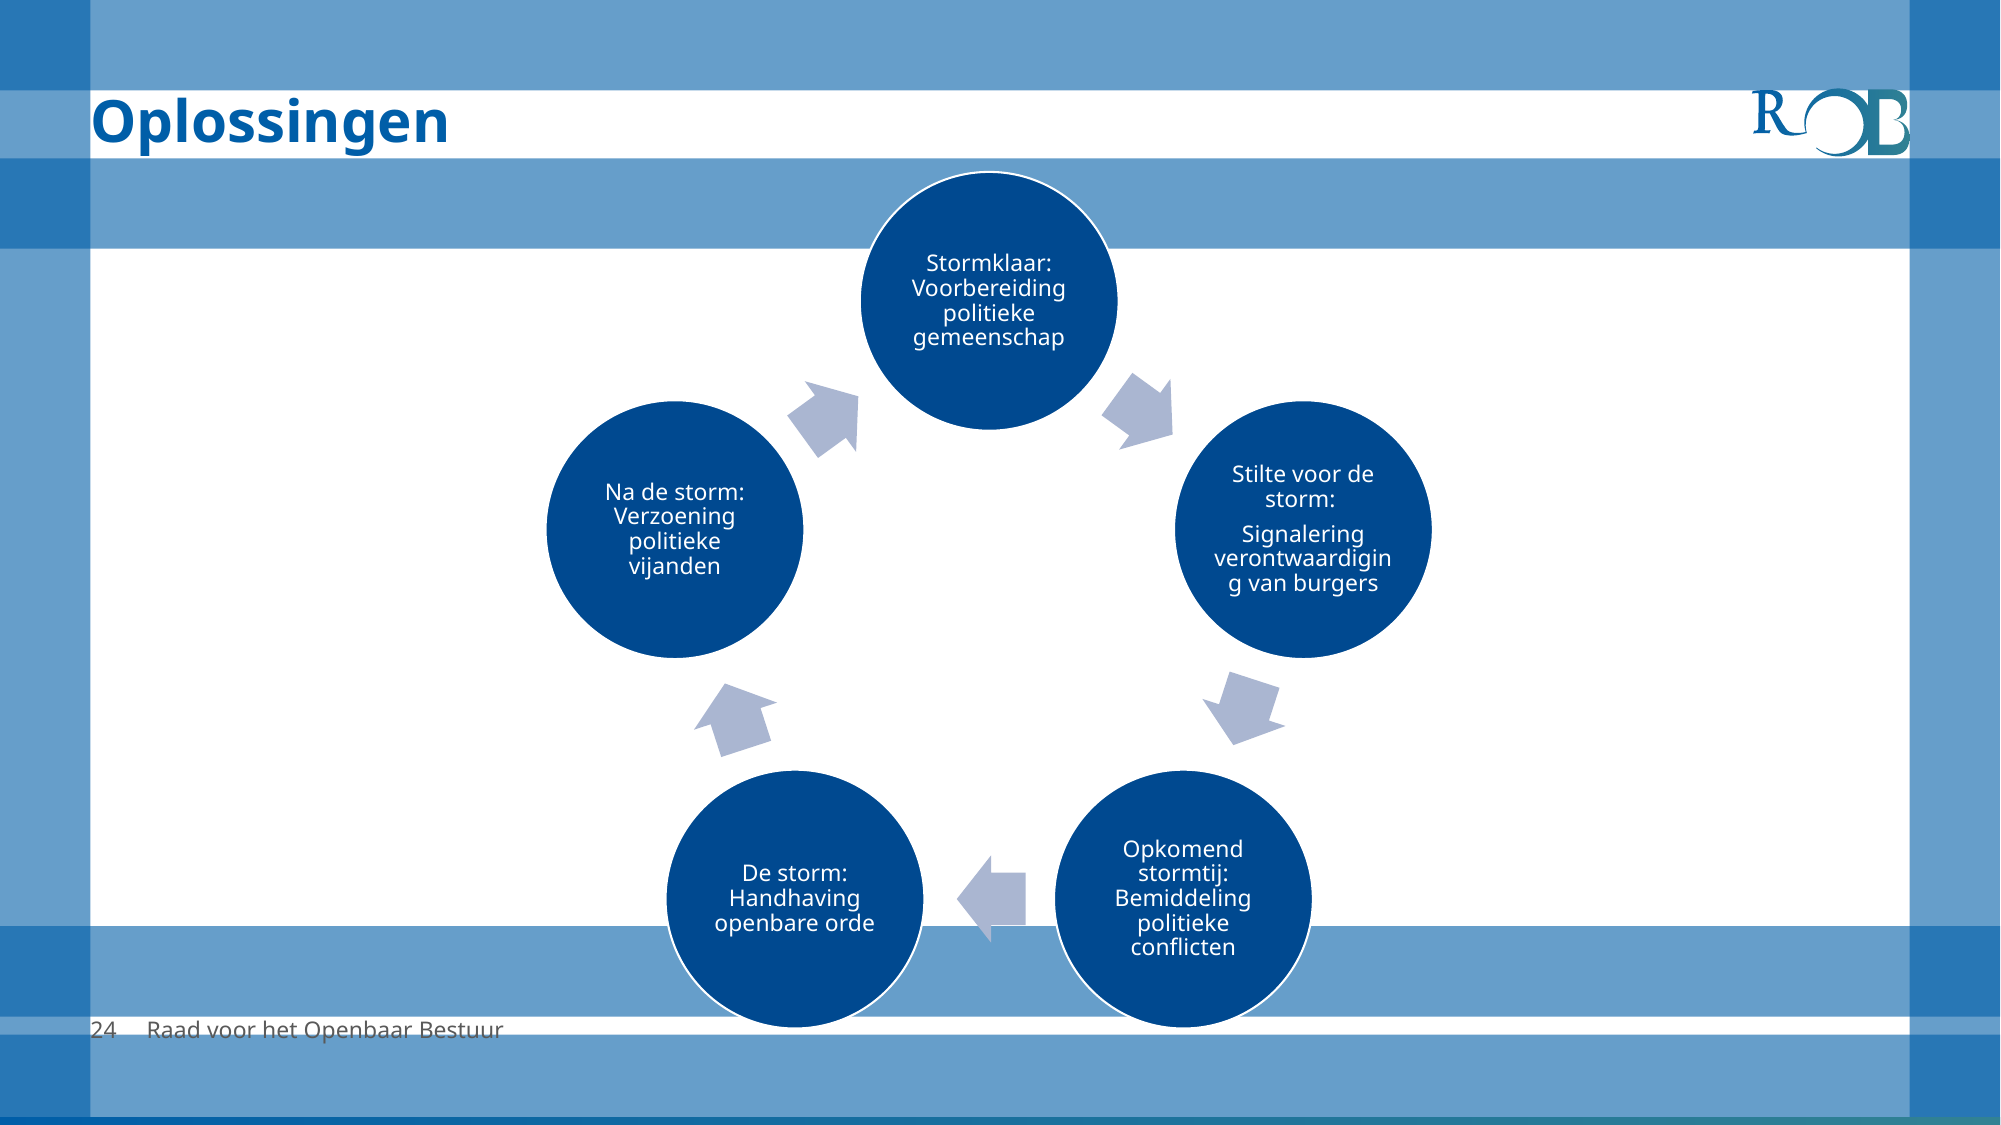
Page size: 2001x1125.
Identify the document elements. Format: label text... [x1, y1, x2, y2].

text_box [787, 381, 859, 458]
text_box Raad voor het Openbaar Bestuur [146, 1015, 570, 1037]
text_box Opkomend stormtij: Bemiddeling politieke conflicten [1054, 769, 1313, 1029]
text_box [1202, 671, 1286, 746]
text_box De storm: Handhaving openbare orde [665, 769, 925, 1029]
text_box Na de storm: Verzoening politieke vijanden [545, 400, 805, 660]
text_box Stormklaar: Voorbereiding politieke gemeenschap [859, 171, 1119, 431]
text_box Stilte voor de storm: Signalering verontwaardiging van burgers [1174, 400, 1433, 660]
text_box [693, 683, 778, 758]
text_box 24 [90, 1015, 143, 1037]
text_box [1101, 372, 1173, 450]
text_box [956, 855, 1026, 943]
title Oplossingen [90, 91, 1662, 160]
